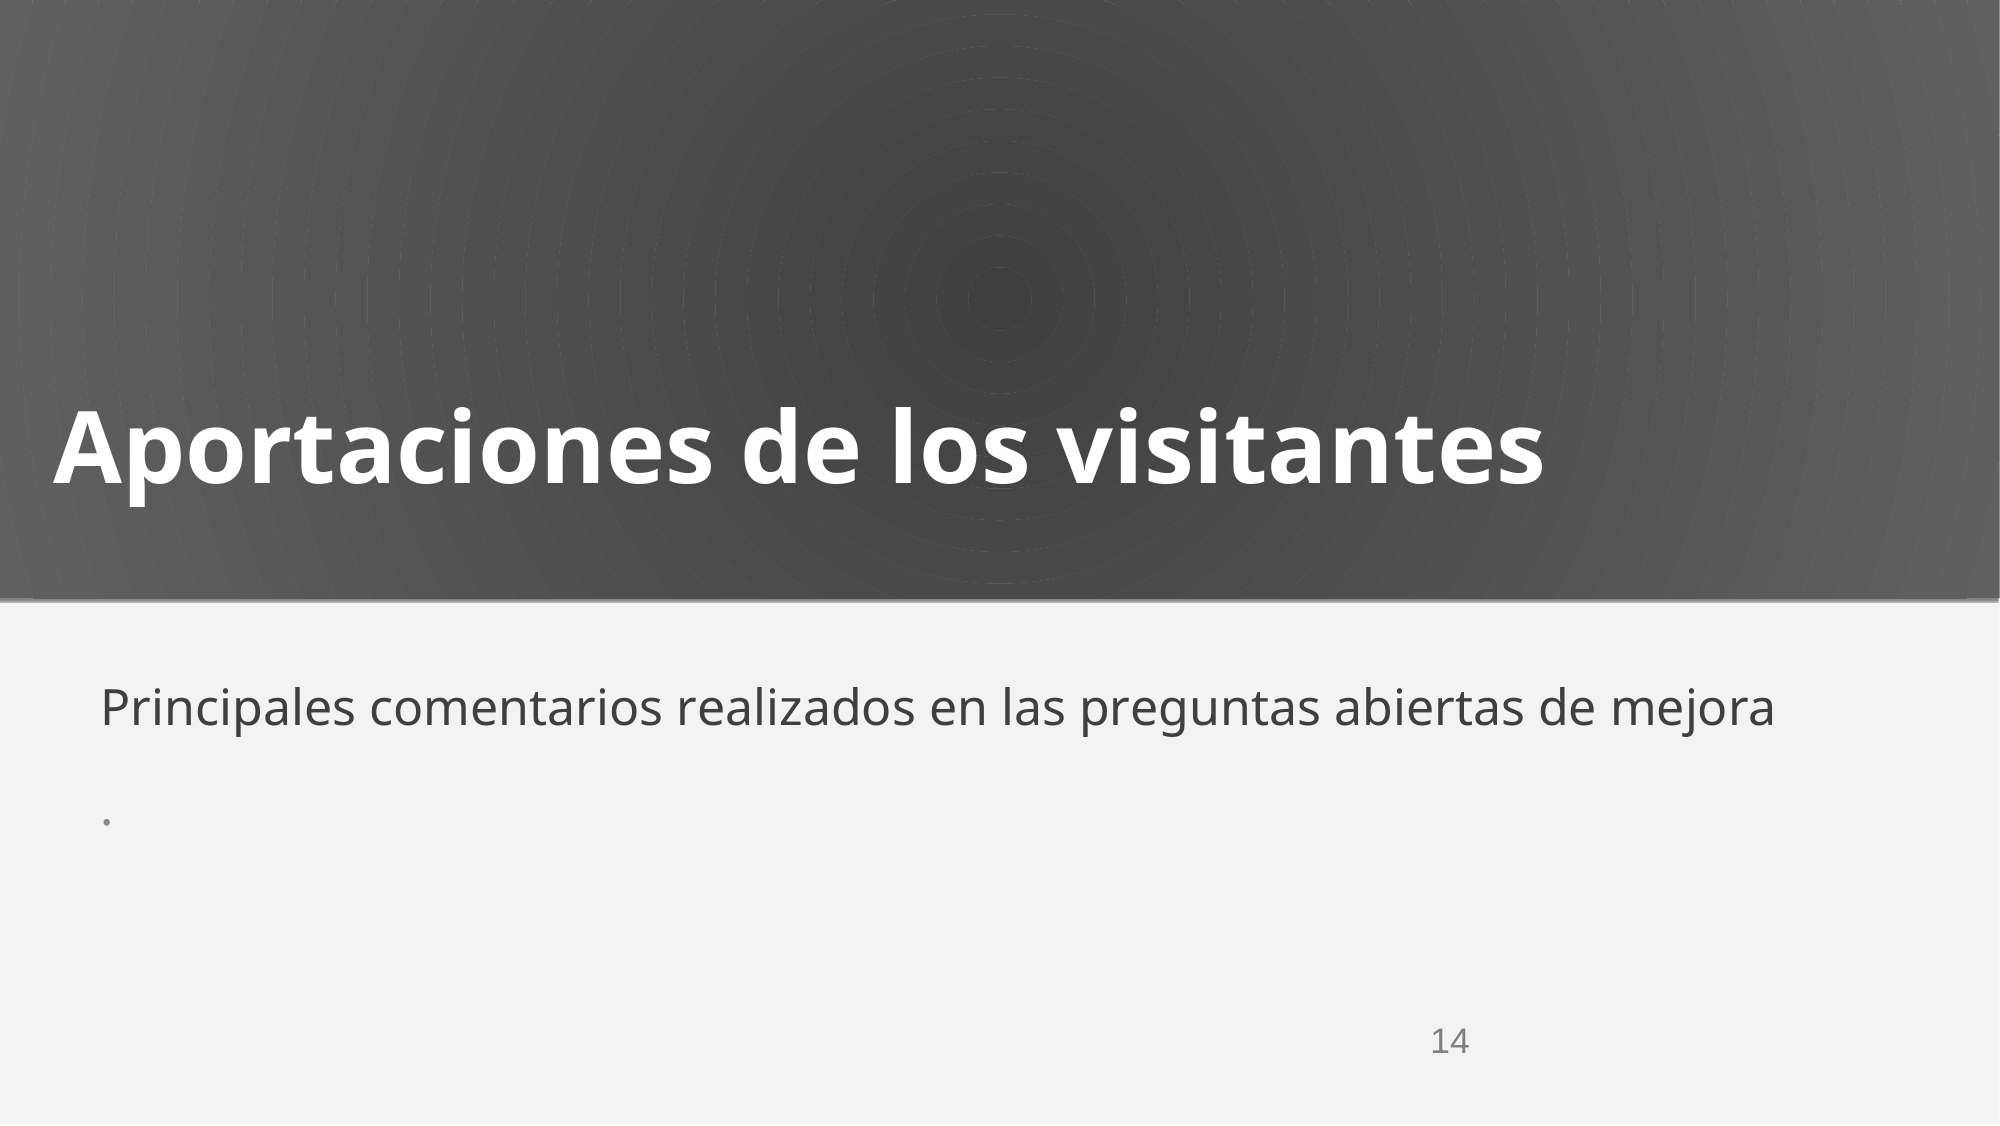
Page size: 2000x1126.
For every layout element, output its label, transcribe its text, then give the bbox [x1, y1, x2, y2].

text_box Aportaciones de los visitantes [53, 327, 1697, 561]
text_box Principales comentarios realizados en las preguntas abiertas de mejora . [72, 617, 1928, 857]
text_box <número> [1412, 1008, 1880, 1069]
text_box [0, 0, 2000, 598]
